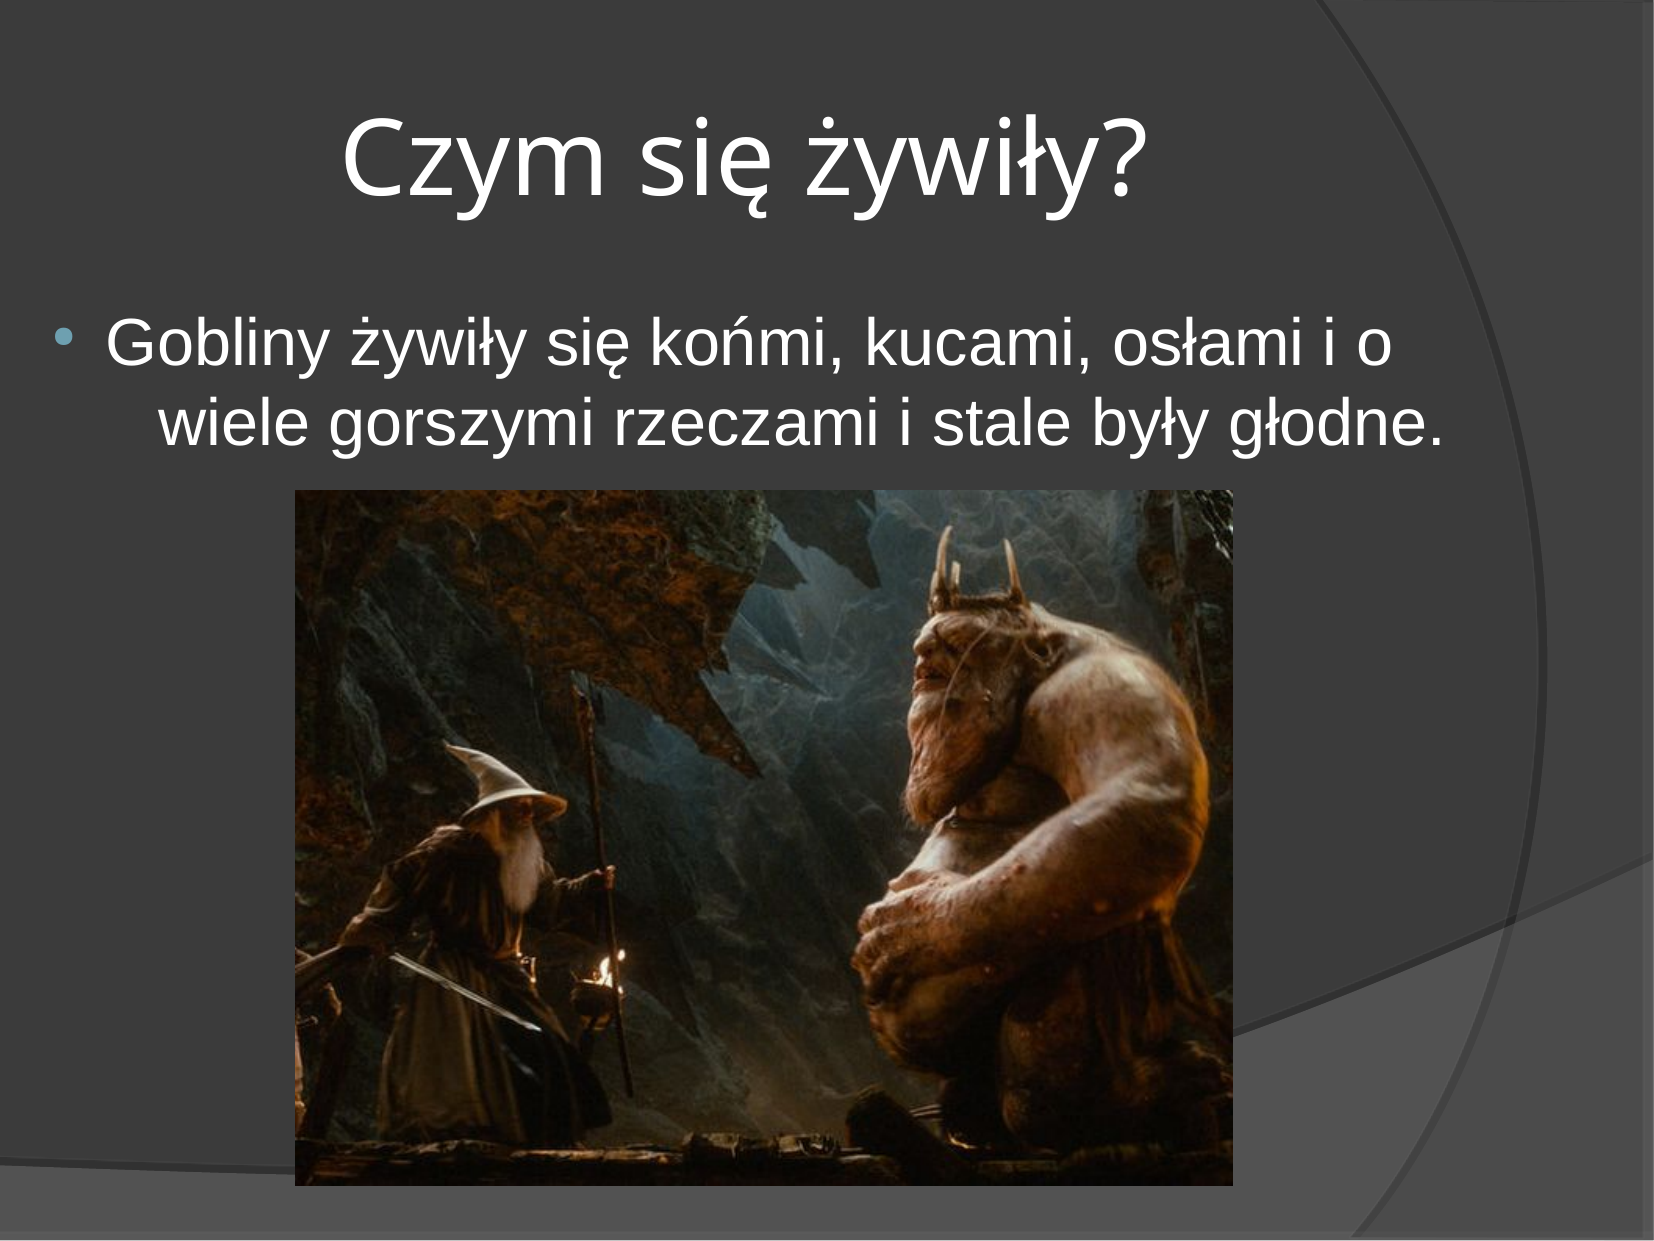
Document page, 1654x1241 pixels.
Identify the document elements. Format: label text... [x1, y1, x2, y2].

list Gobliny żywiły się końmi, kucami, osłami i o wiele gorszymi rzeczami i stale były głodne. [0, 290, 1489, 1109]
title Czym się żywiły? [0, 49, 1489, 257]
picture [295, 490, 1233, 1186]
